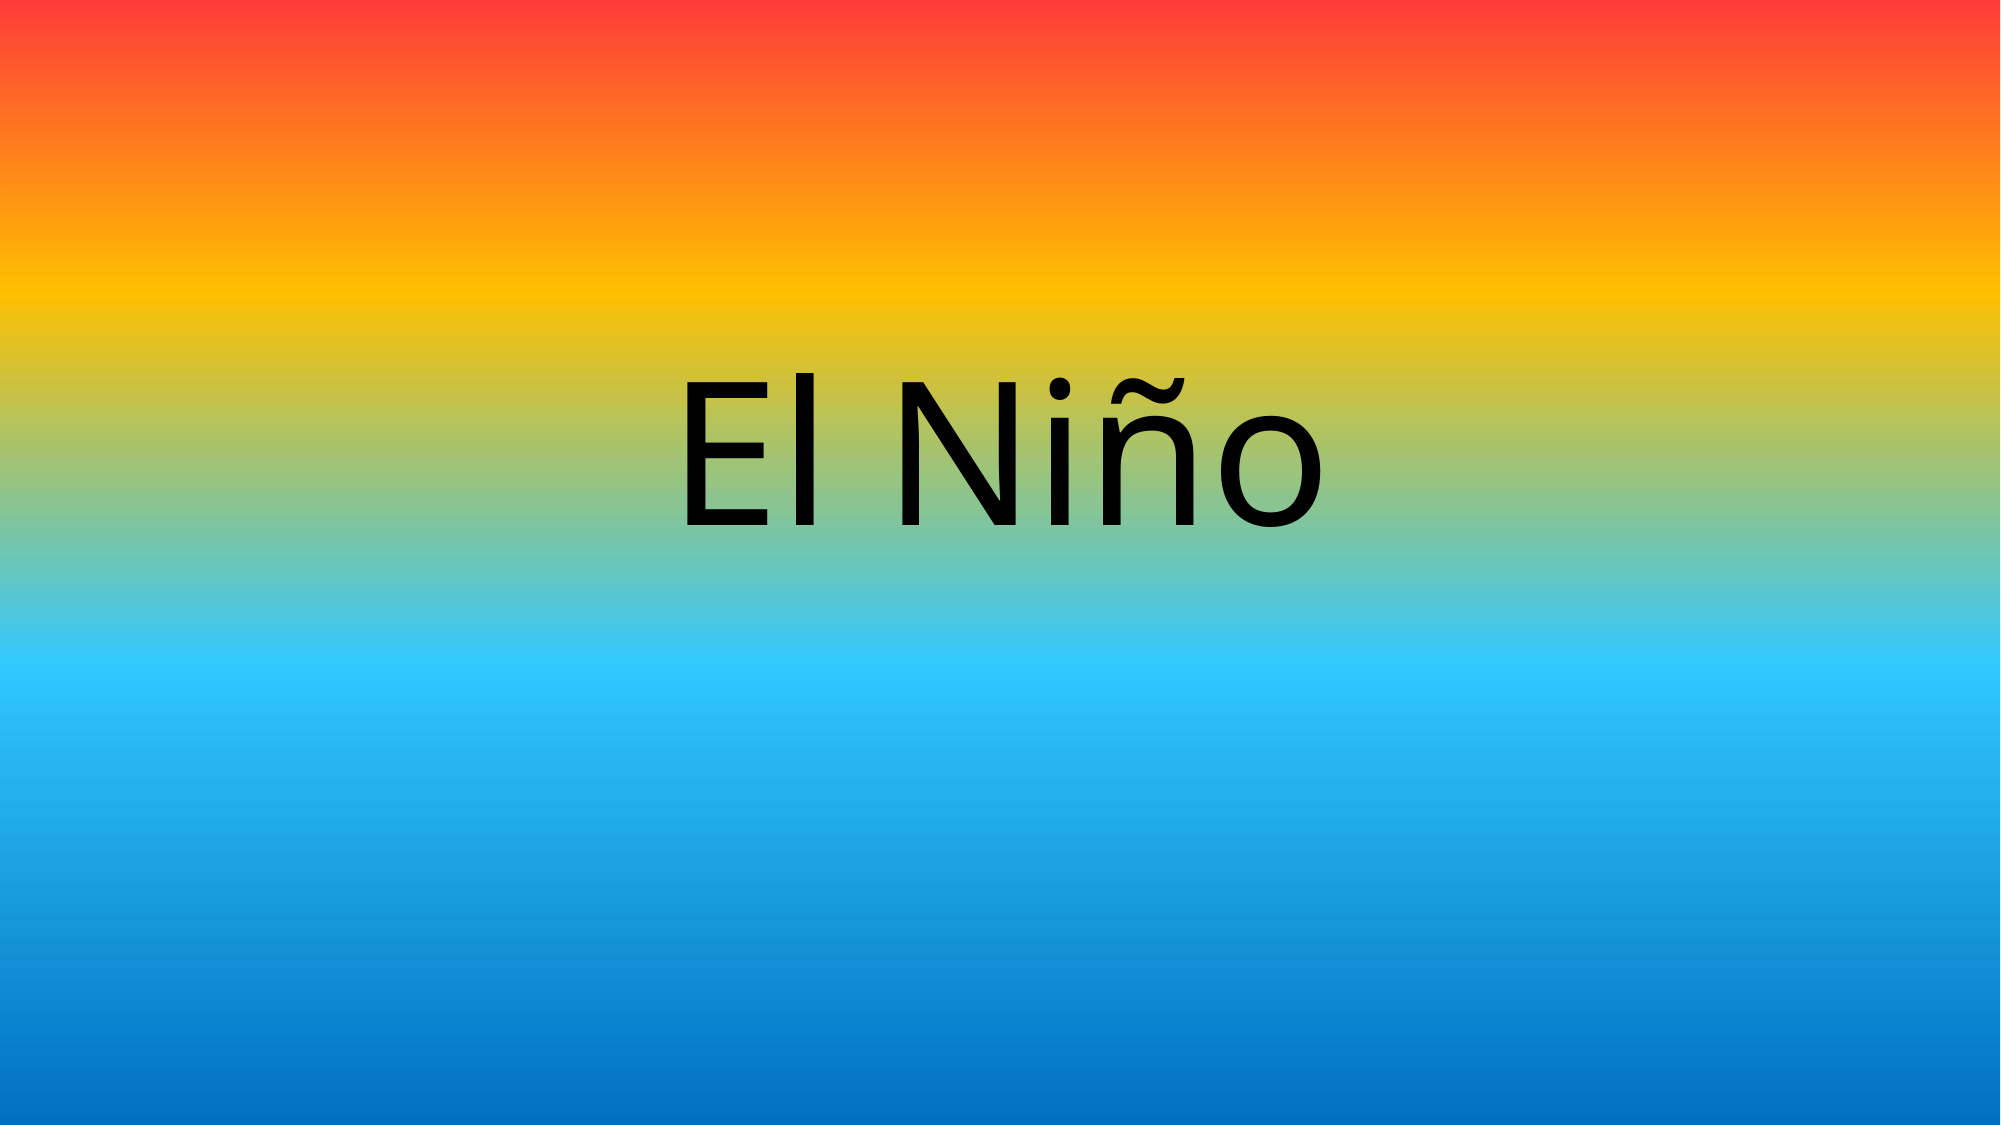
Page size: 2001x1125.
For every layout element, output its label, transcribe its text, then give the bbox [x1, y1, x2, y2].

picture [0, 0, 2001, 1125]
subtitle [249, 590, 1750, 863]
title El Niño [249, 184, 1750, 576]
